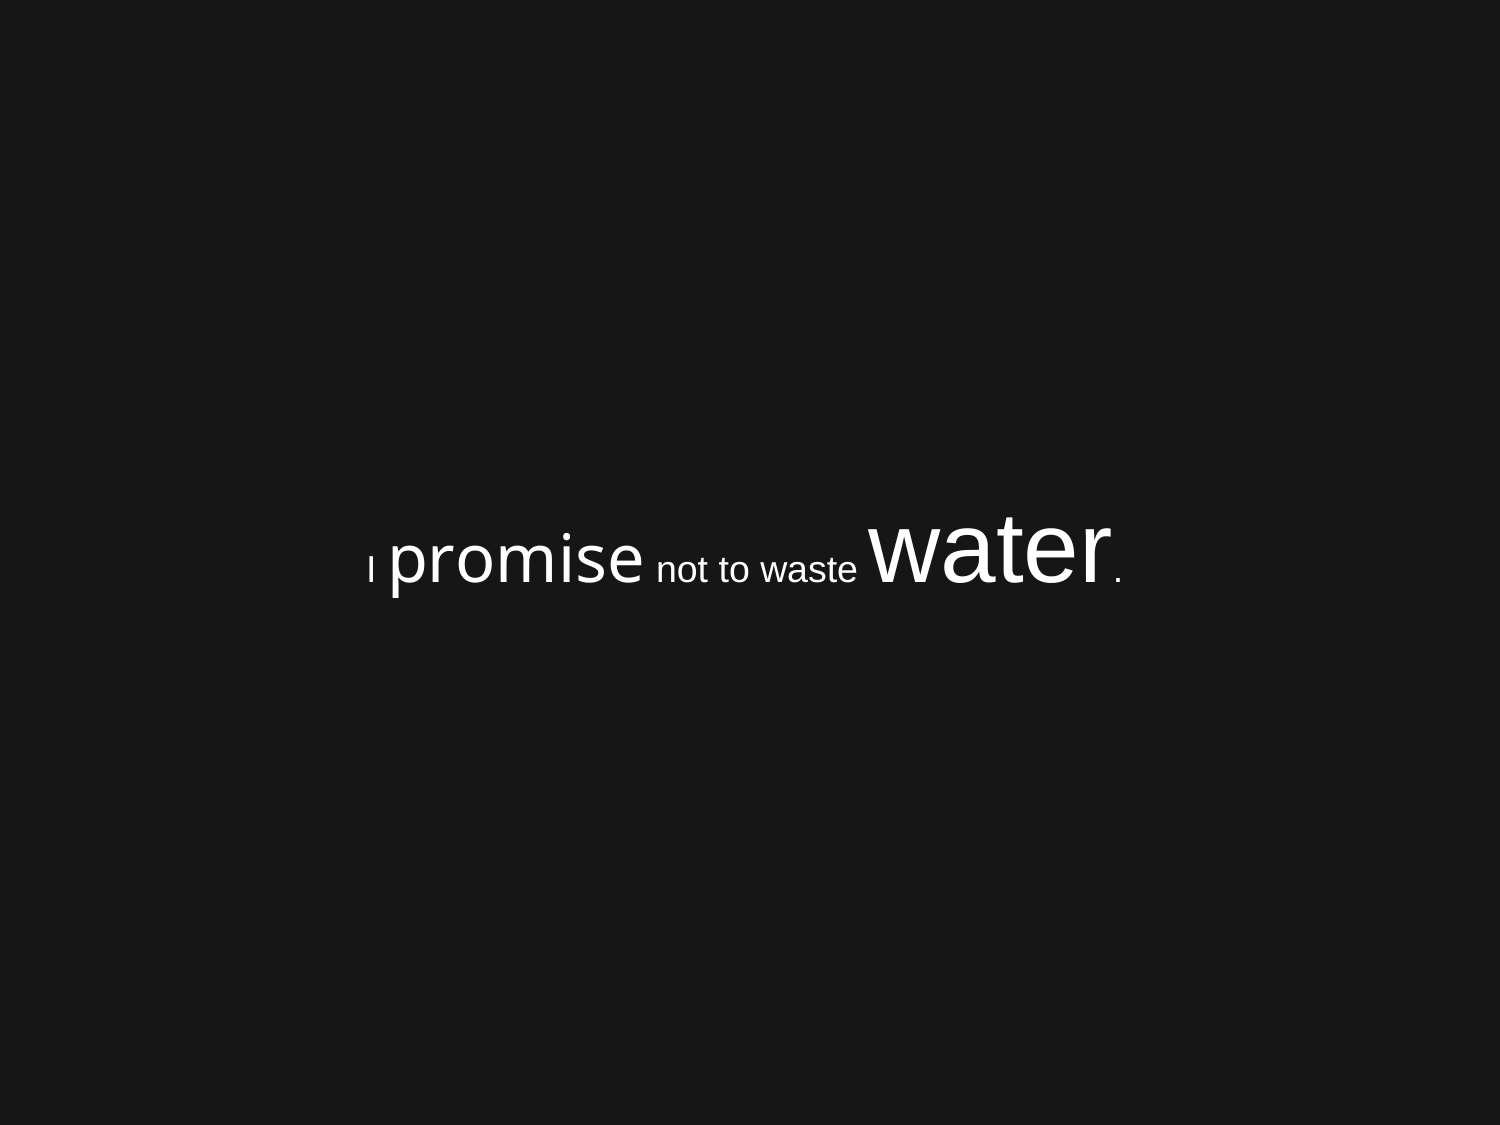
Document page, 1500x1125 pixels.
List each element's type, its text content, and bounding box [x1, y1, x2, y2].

text_box I promise not to waste water. [0, 474, 1500, 656]
